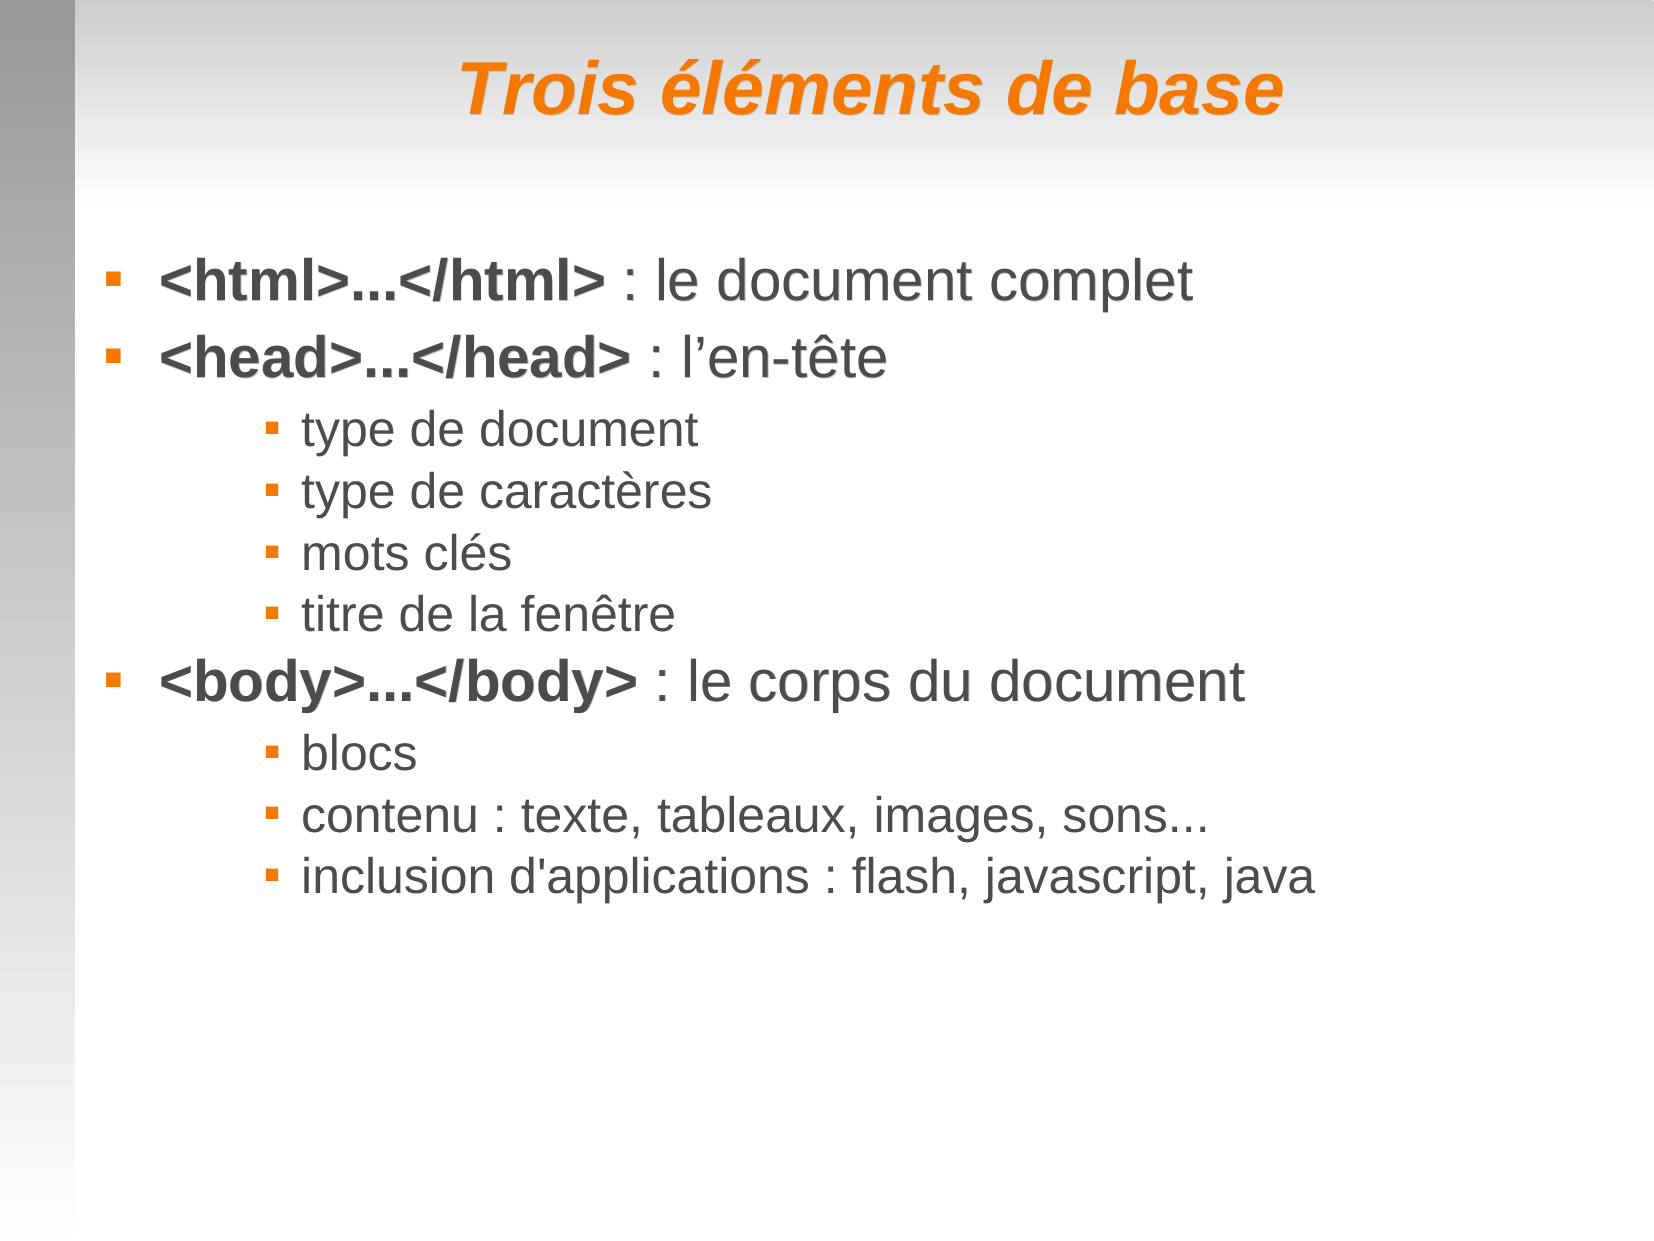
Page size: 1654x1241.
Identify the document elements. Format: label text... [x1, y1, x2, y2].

list <html>...</html> : le document complet <head>...</head> : l’en-tête type de document type de caractères mots clés titre de la fenêtre <body>...</body> : le corps du document blocs contenu : texte, tableaux, images, sons... inclusion d'applications : flash, javascript, java [88, 248, 1625, 1067]
title Trois éléments de base [88, 0, 1654, 178]
